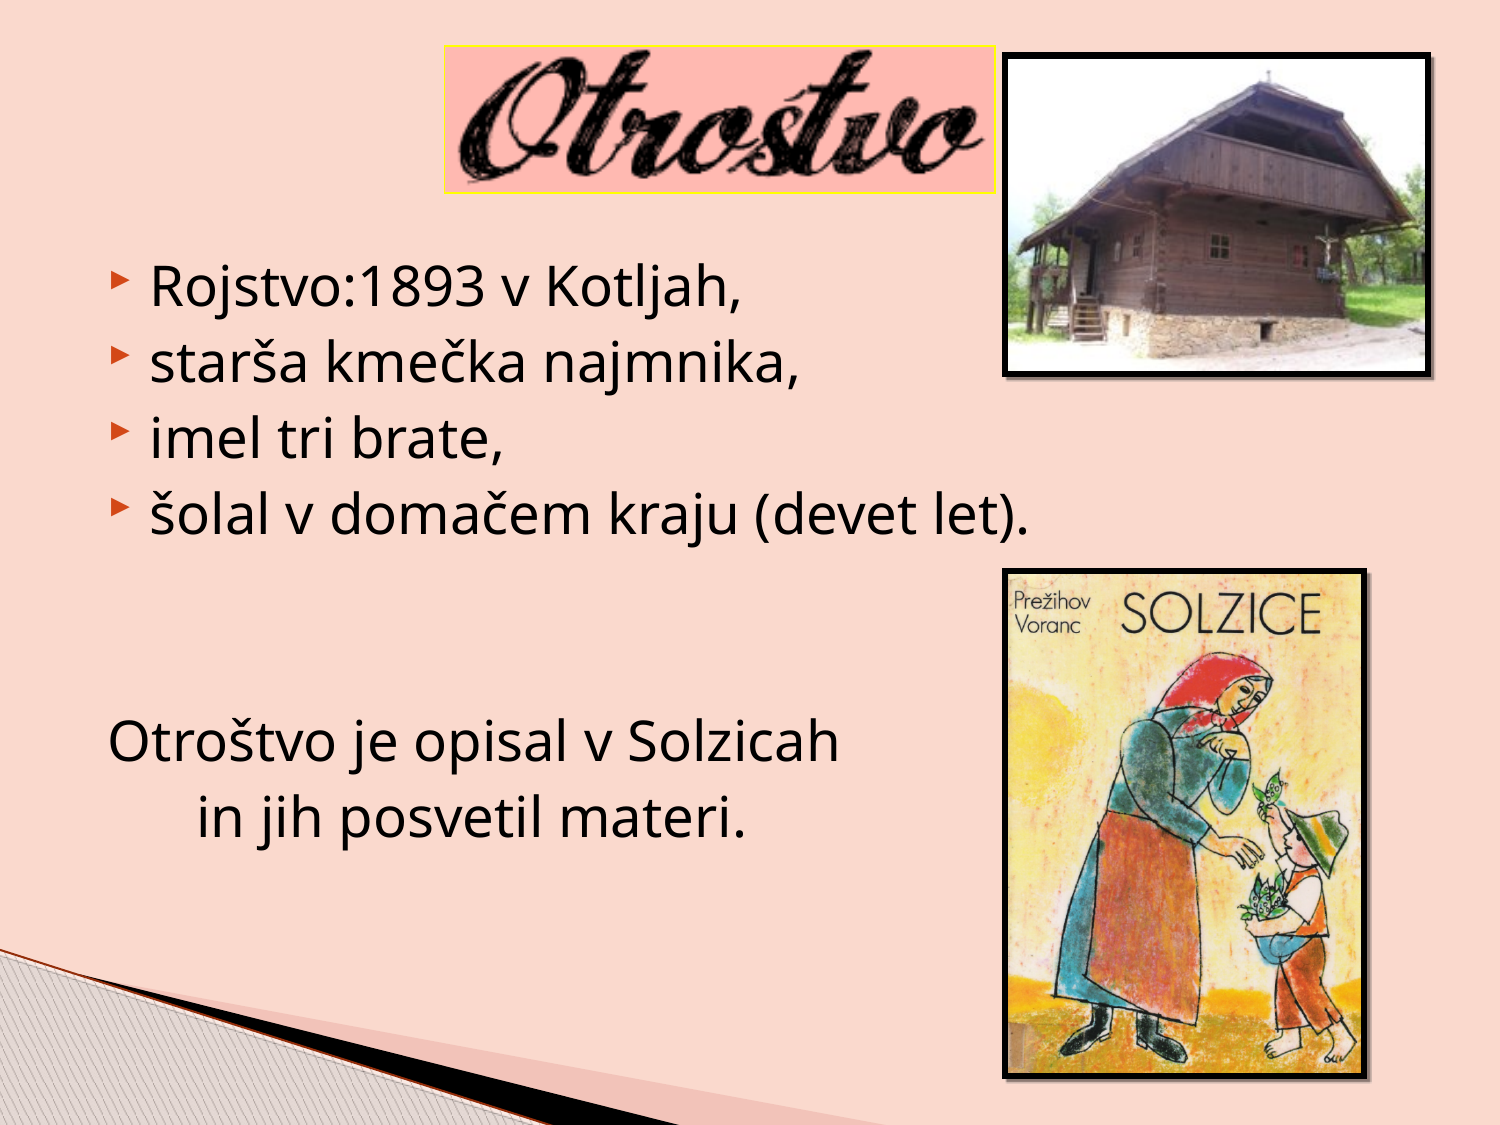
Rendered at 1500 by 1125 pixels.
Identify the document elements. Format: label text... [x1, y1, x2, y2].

picture [1007, 58, 1425, 372]
list Rojstvo:1893 v Kotljah, starša kmečka najmnika, imel tri brate, šolal v domačem kraju (devet let). Otroštvo je opisal v Solzicah in jih posvetil materi. [75, 242, 1425, 986]
picture [1007, 574, 1362, 1073]
picture [445, 46, 995, 193]
